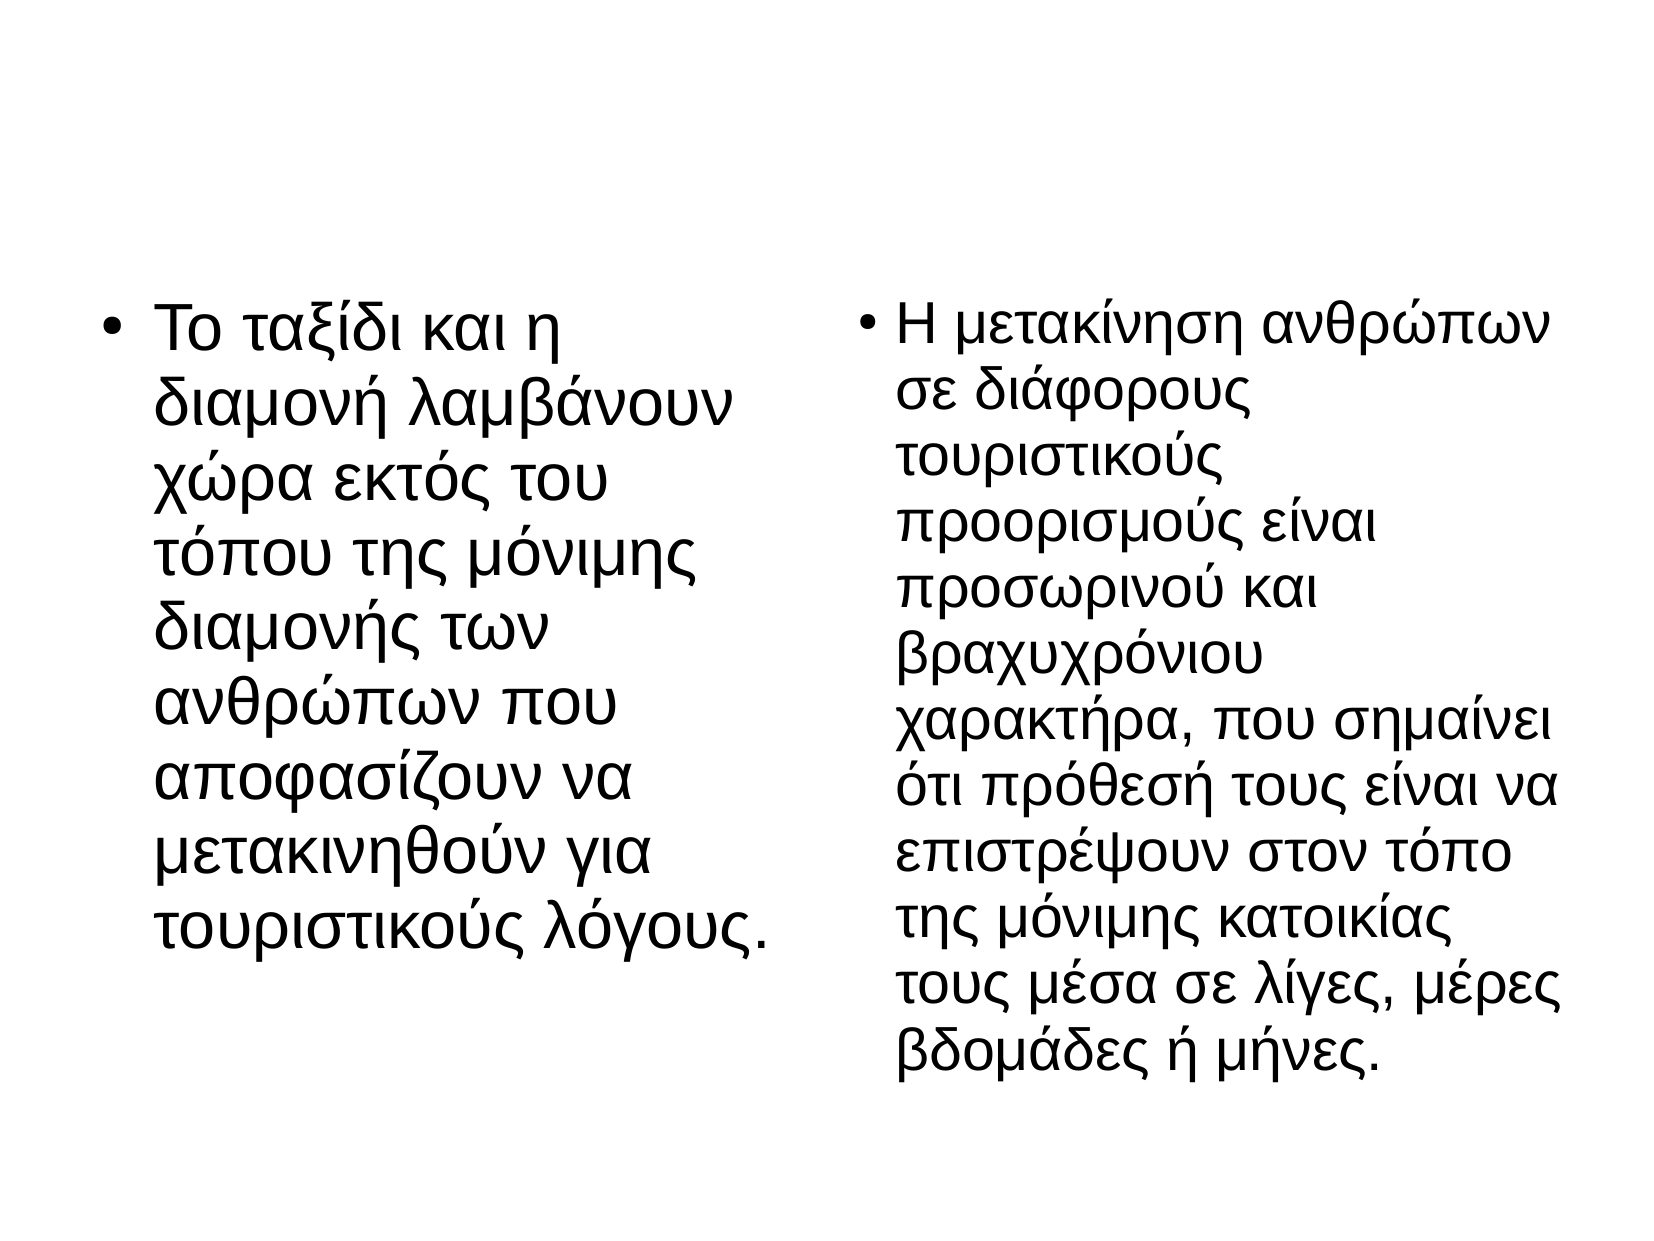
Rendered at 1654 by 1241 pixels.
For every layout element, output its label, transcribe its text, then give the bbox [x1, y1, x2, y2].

list Το ταξίδι και η διαμονή λαμβάνουν χώρα εκτός του τόπου της μόνιμης διαμονής των ανθρώπων που αποφασίζουν να μετακινηθούν για τουριστικούς λόγους. [82, 290, 809, 1109]
list Η μετακίνηση ανθρώπων σε διάφορους τουριστικούς προορισμούς είναι προσωρινού και βραχυχρόνιου χαρακτήρα, που σημαίνει ότι πρόθεσή τους είναι να επιστρέψουν στον τόπο της μόνιμης κατοικίας τους μέσα σε λίγες, μέρες βδομάδες ή μήνες. [845, 290, 1572, 1109]
